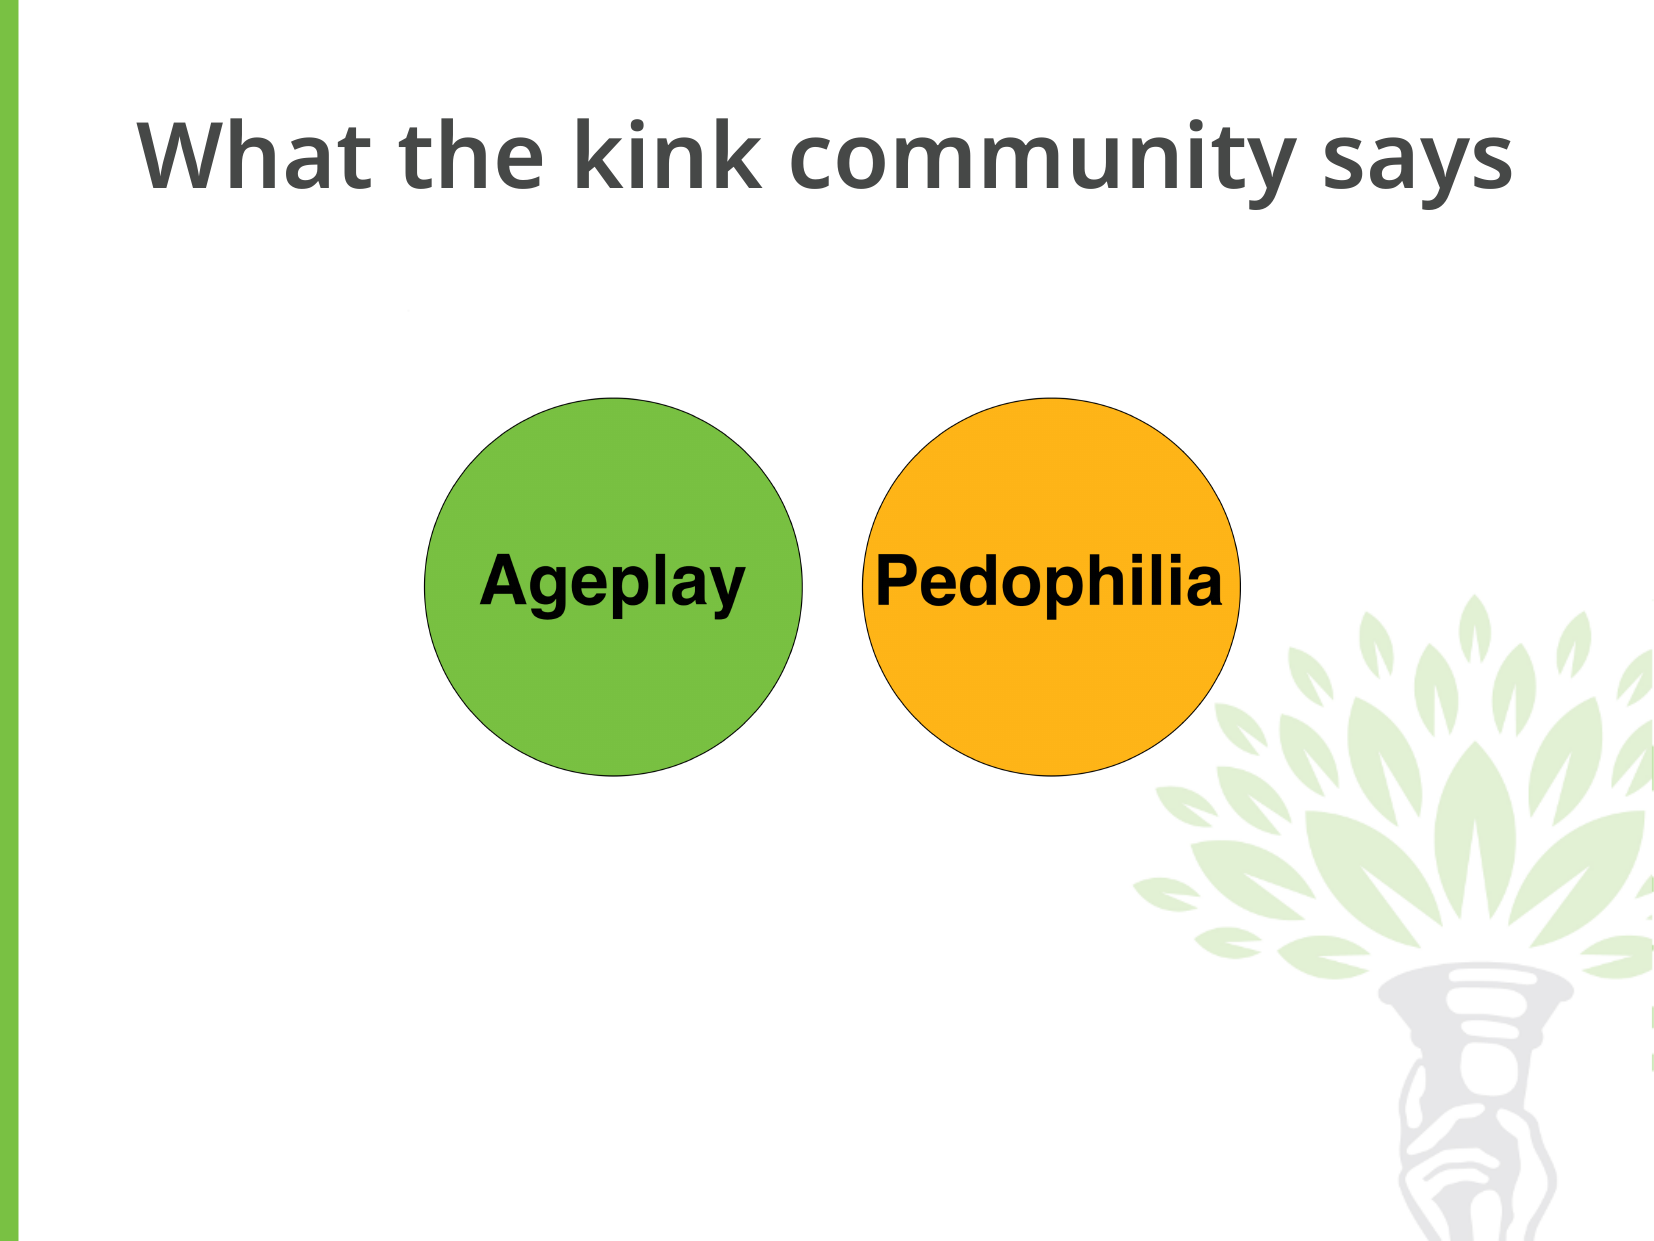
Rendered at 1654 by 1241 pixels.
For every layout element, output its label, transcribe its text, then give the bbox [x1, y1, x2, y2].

picture [0, 0, 1654, 1241]
title What the kink community says [82, 49, 1571, 257]
